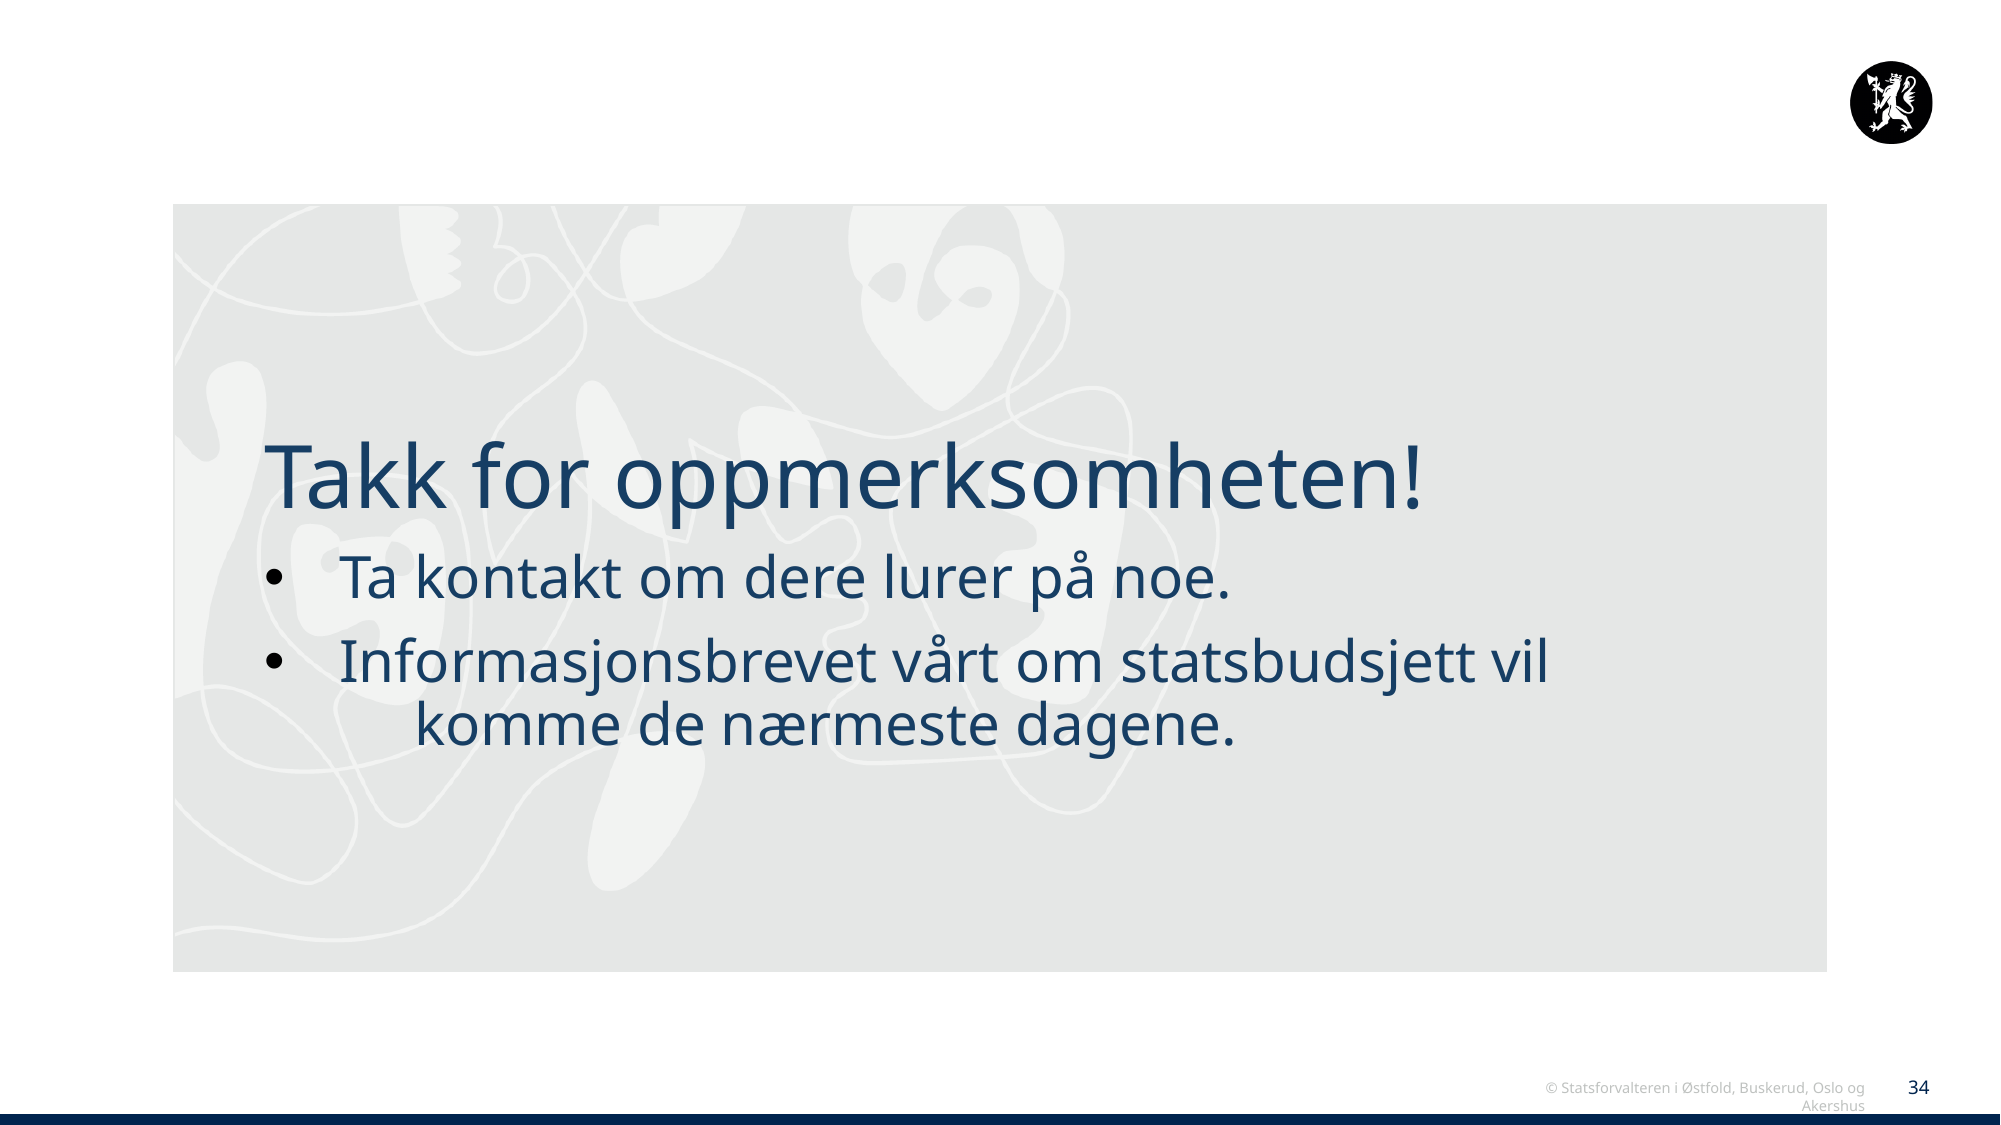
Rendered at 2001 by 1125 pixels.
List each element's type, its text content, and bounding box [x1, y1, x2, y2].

list Takk for oppmerksomheten! Ta kontakt om dere lurer på noe. Informasjonsbrevet vårt om statsbudsjett vil komme de nærmeste dagene. [249, 305, 1706, 871]
